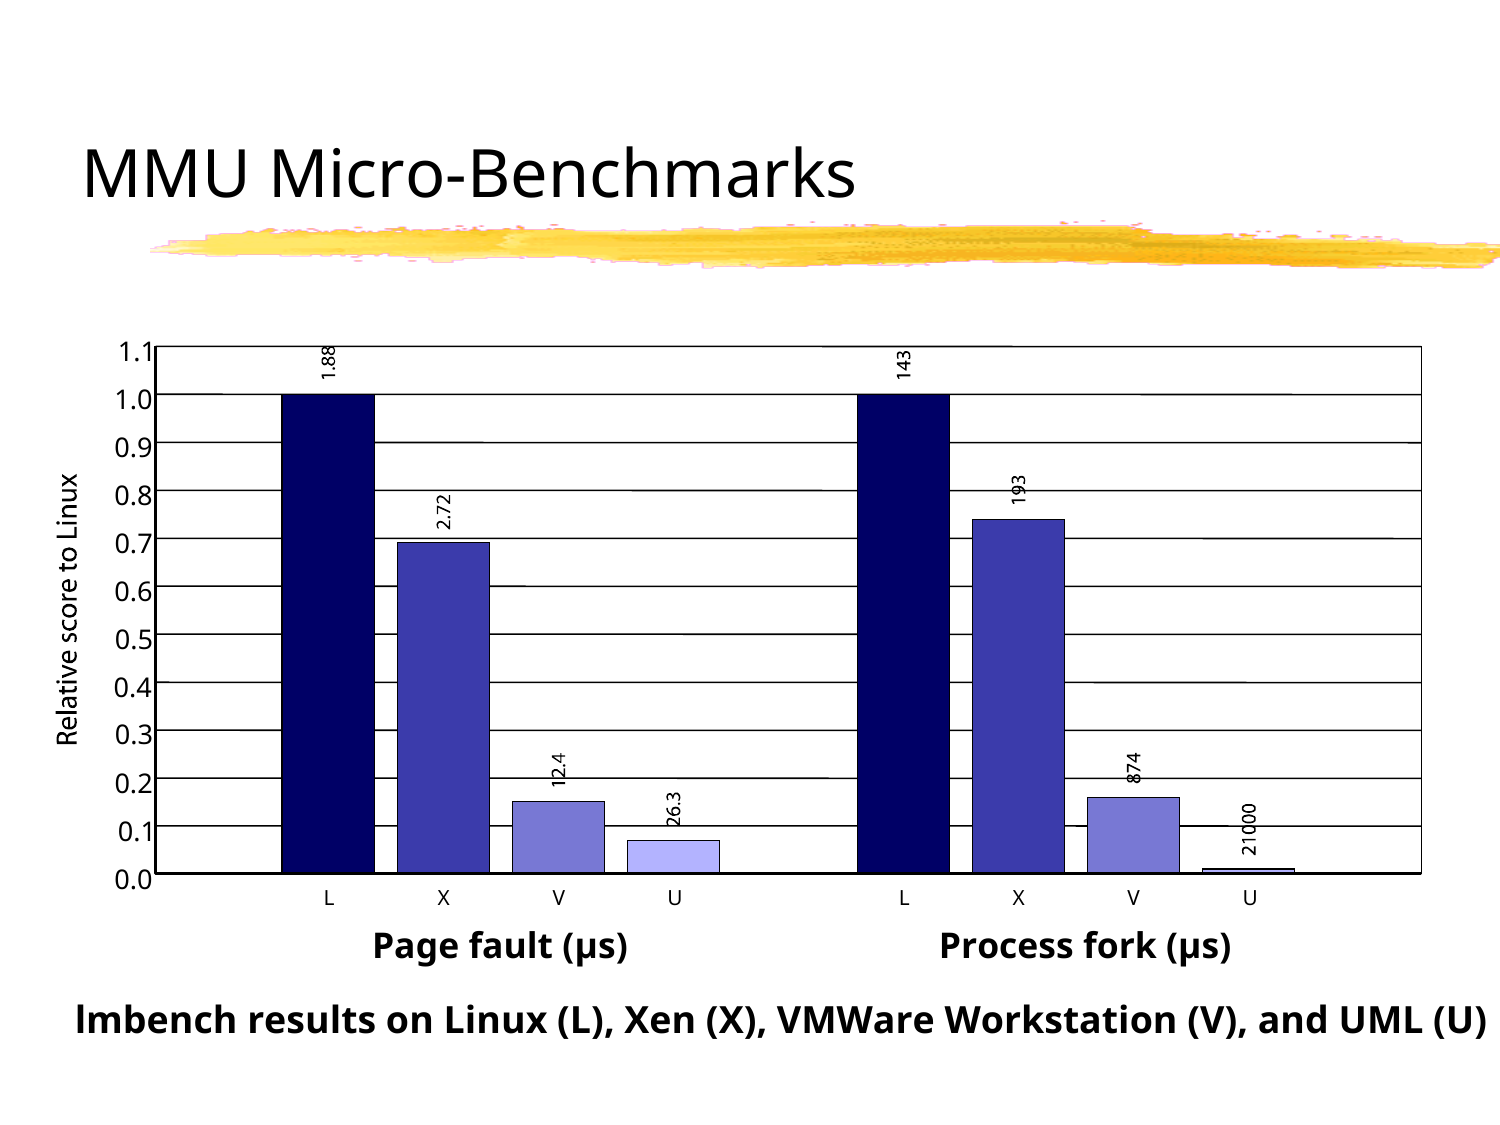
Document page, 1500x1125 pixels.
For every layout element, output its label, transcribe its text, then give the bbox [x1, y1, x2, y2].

text_box [321, 374, 336, 379]
text_box [62, 489, 77, 502]
text_box X [437, 882, 451, 912]
text_box [1241, 846, 1256, 856]
text_box [61, 505, 77, 518]
text_box [551, 753, 566, 763]
text_box [56, 731, 77, 745]
text_box [61, 716, 77, 730]
text_box [1087, 797, 1180, 872]
text_box [61, 593, 77, 601]
text_box [436, 505, 451, 515]
text_box 0.4 [113, 668, 153, 706]
text_box V [1127, 882, 1141, 912]
text_box [551, 782, 566, 787]
text_box 0.9 [114, 429, 153, 466]
text_box [436, 520, 451, 530]
text_box 0.0 [114, 860, 153, 898]
text_box [321, 347, 336, 366]
text_box [1126, 774, 1141, 784]
text_box [1202, 868, 1295, 872]
text_box 0.8 [114, 477, 153, 514]
text_box 0.5 [118, 631, 126, 647]
text_box U [1242, 882, 1258, 912]
text_box X [1012, 882, 1025, 912]
text_box [896, 374, 911, 379]
text_box 0.7 [114, 524, 153, 562]
text_box 0.1 [117, 812, 154, 850]
text_box [972, 519, 1065, 872]
text_box lmbench results on Linux (L), Xen (X), VMWare Workstation (V), and UML (U) [74, 993, 1489, 1045]
text_box [61, 696, 77, 709]
text_box [551, 768, 566, 778]
text_box [627, 840, 720, 872]
text_box V [552, 882, 566, 912]
text_box [1126, 752, 1141, 763]
text_box [1242, 838, 1256, 844]
text_box [512, 801, 605, 872]
text_box [1126, 763, 1141, 773]
text_box [857, 394, 950, 872]
text_box [1011, 485, 1026, 495]
text_box [436, 495, 451, 504]
text_box [666, 817, 680, 827]
text_box [1011, 475, 1026, 485]
text_box [62, 521, 77, 525]
text_box [61, 650, 77, 664]
text_box 0.3 [115, 716, 154, 754]
text_box Process fork (µs) [938, 920, 1232, 970]
text_box U [667, 882, 683, 912]
text_box [896, 351, 911, 360]
text_box [58, 686, 77, 695]
picture [150, 215, 1500, 279]
text_box [62, 664, 77, 679]
text_box [666, 806, 681, 816]
text_box Page fault (µs) [372, 920, 628, 970]
text_box 1.0 [114, 380, 153, 418]
text_box [1241, 825, 1256, 835]
text_box [1241, 804, 1256, 824]
text_box [61, 547, 77, 562]
text_box L [323, 882, 335, 912]
text_box [58, 563, 77, 572]
text_box [281, 394, 375, 872]
text_box [397, 542, 490, 872]
text_box [62, 680, 77, 684]
text_box [62, 473, 77, 487]
text_box [1011, 499, 1026, 504]
text_box L [898, 882, 910, 912]
text_box [666, 792, 681, 801]
text_box [61, 633, 77, 643]
text_box [61, 619, 77, 631]
text_box [61, 579, 77, 593]
text_box 0.3 [118, 726, 126, 742]
text_box 0.6 [114, 572, 153, 610]
text_box 0.5 [115, 620, 154, 658]
text_box [61, 603, 77, 618]
text_box [56, 526, 77, 538]
text_box 0.2 [114, 764, 153, 802]
title MMU Micro-Benchmarks [66, 37, 1342, 225]
text_box [896, 360, 911, 371]
text_box 1.1 [117, 332, 157, 370]
